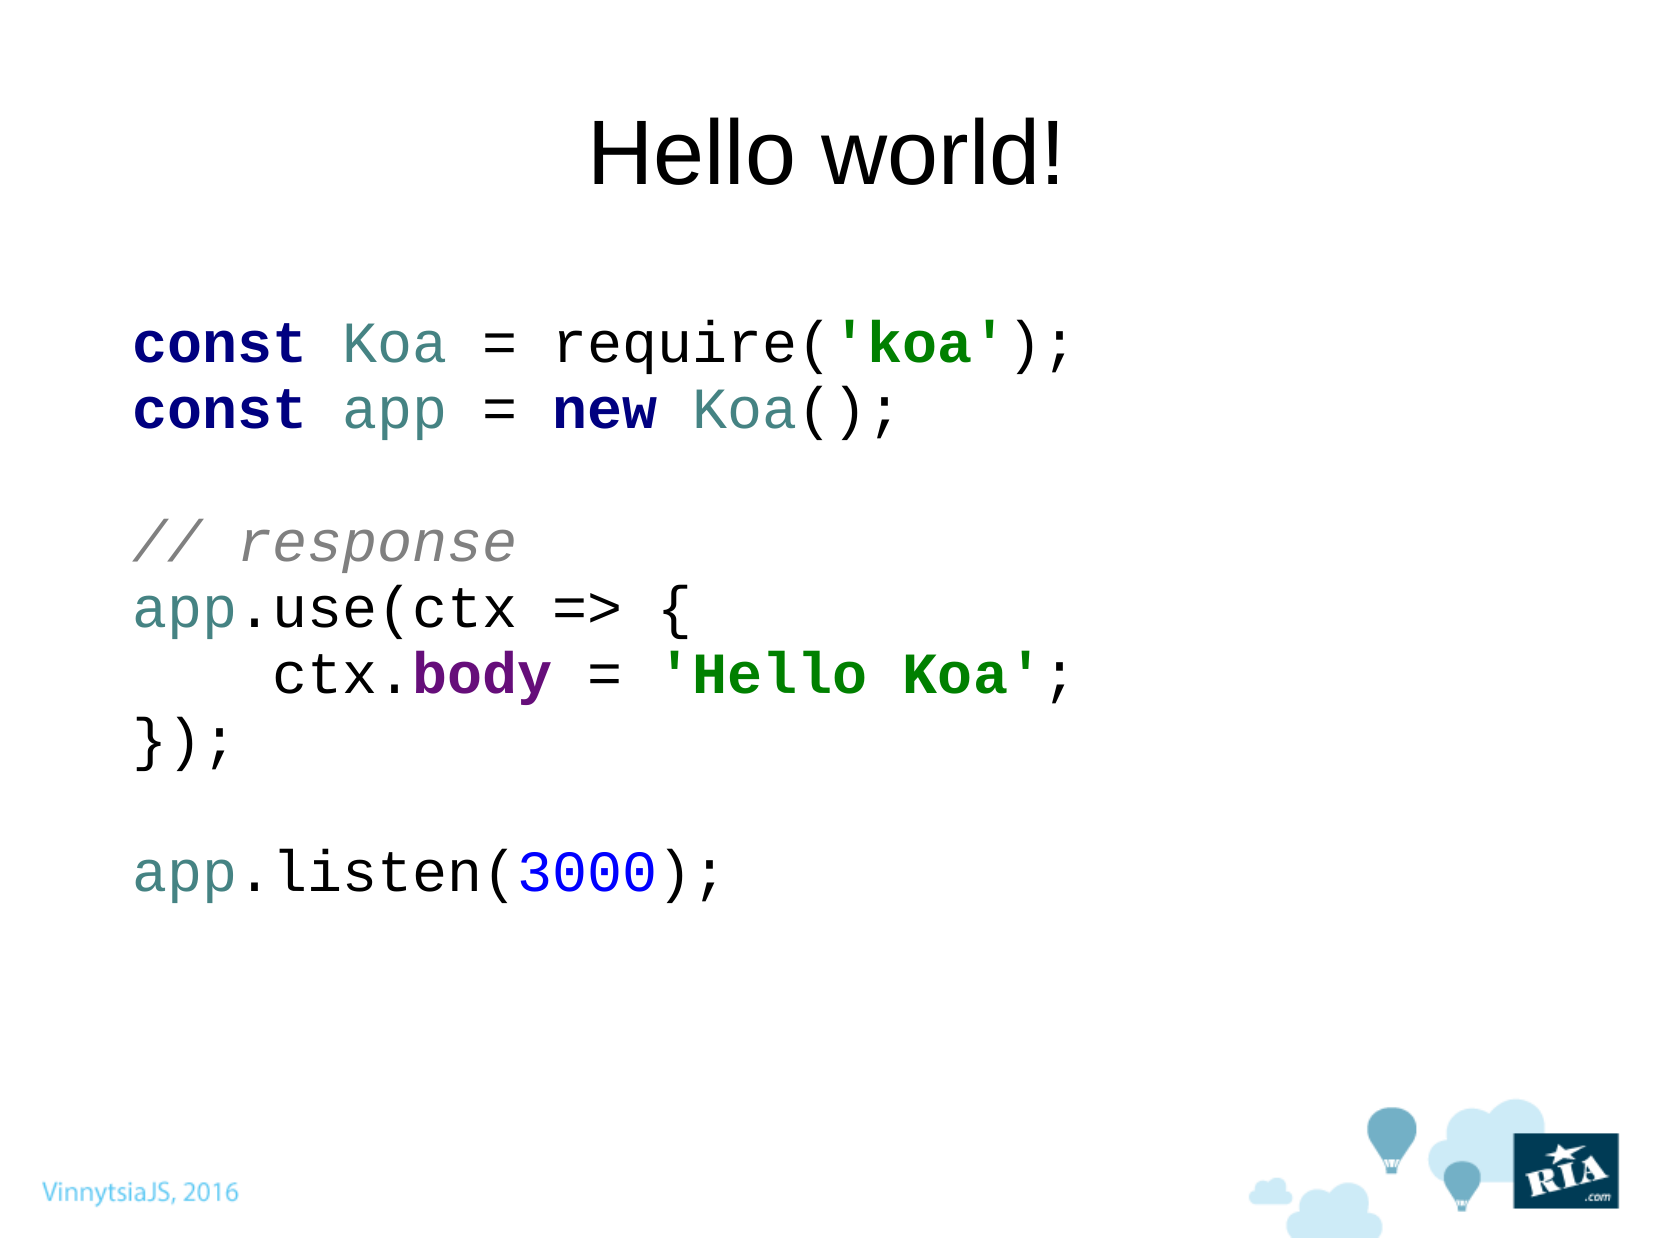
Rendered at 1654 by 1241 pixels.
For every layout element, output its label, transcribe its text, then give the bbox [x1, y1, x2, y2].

picture [0, 0, 1653, 1238]
text_box const Koa = require('koa'); const app = new Koa(); // response app.use(ctx => { ctx.body = 'Hello Koa'; }); app.listen(3000); [118, 307, 1562, 934]
title Hello world! [82, 49, 1571, 257]
